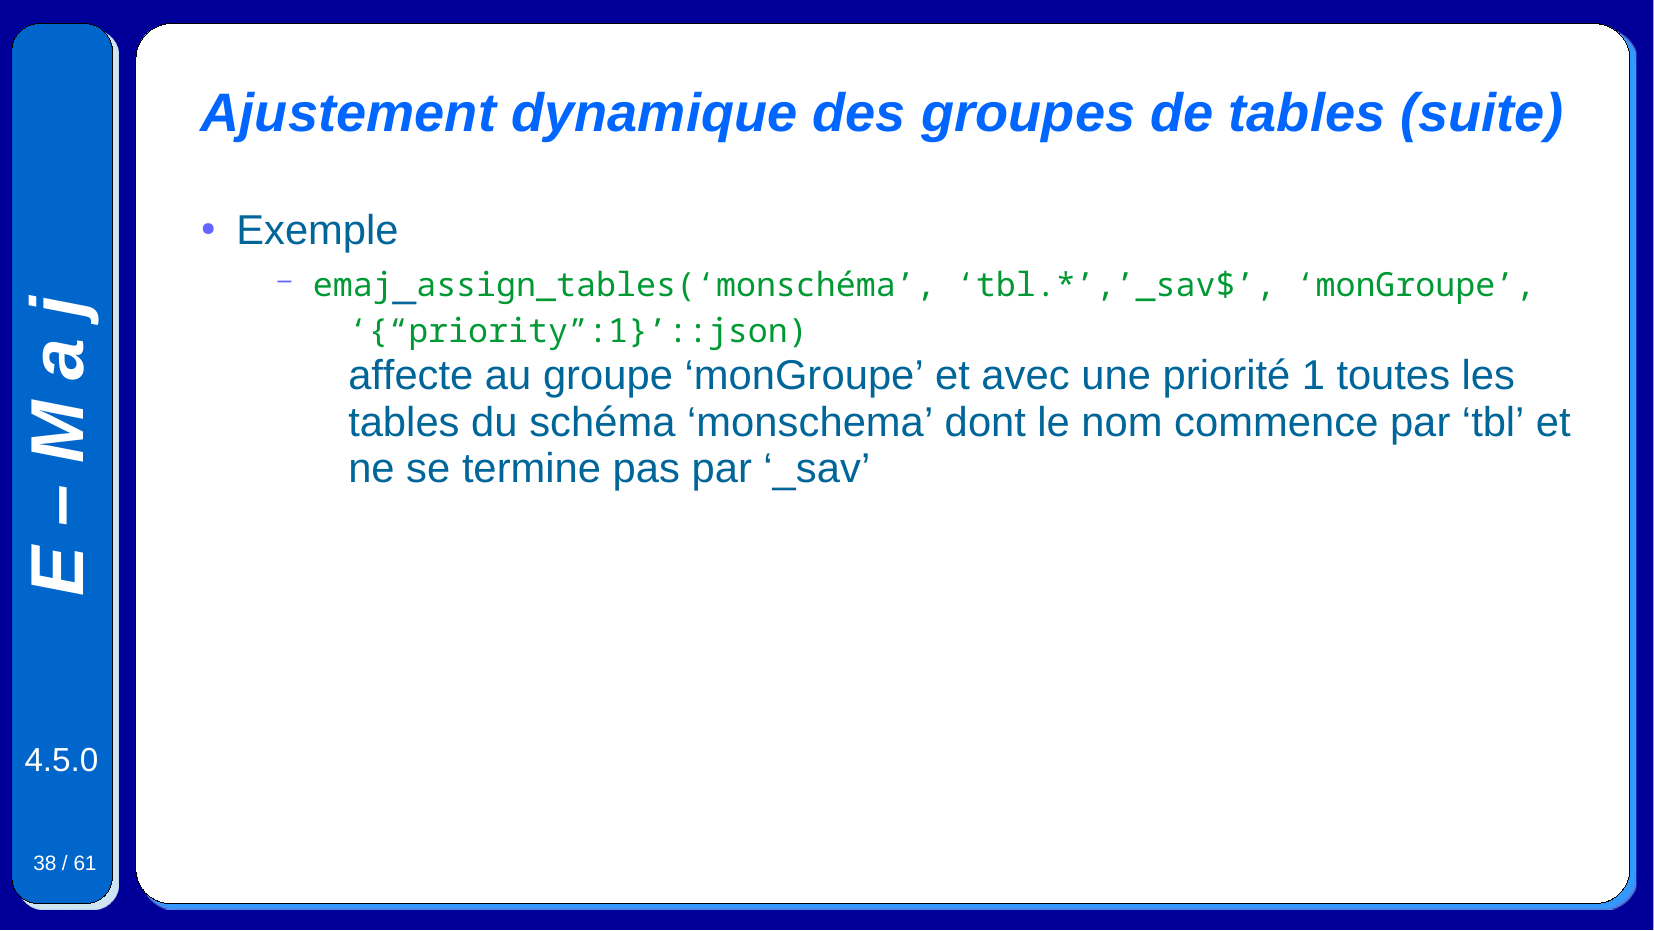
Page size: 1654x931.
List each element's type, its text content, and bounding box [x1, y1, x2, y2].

list Exemple emaj_assign_tables(‘monschéma’, ‘tbl.*’,’_sav$’, ‘monGroupe’, ‘{“priority”:1}’::json) affecte au groupe ‘monGroupe’ et avec une priorité 1 toutes les tables du schéma ‘monschema’ dont le nom commence par ‘tbl’ et ne se termine pas par ‘_sav’ [177, 206, 1587, 829]
title Ajustement dynamique des groupes de tables (suite) [200, 34, 1575, 191]
